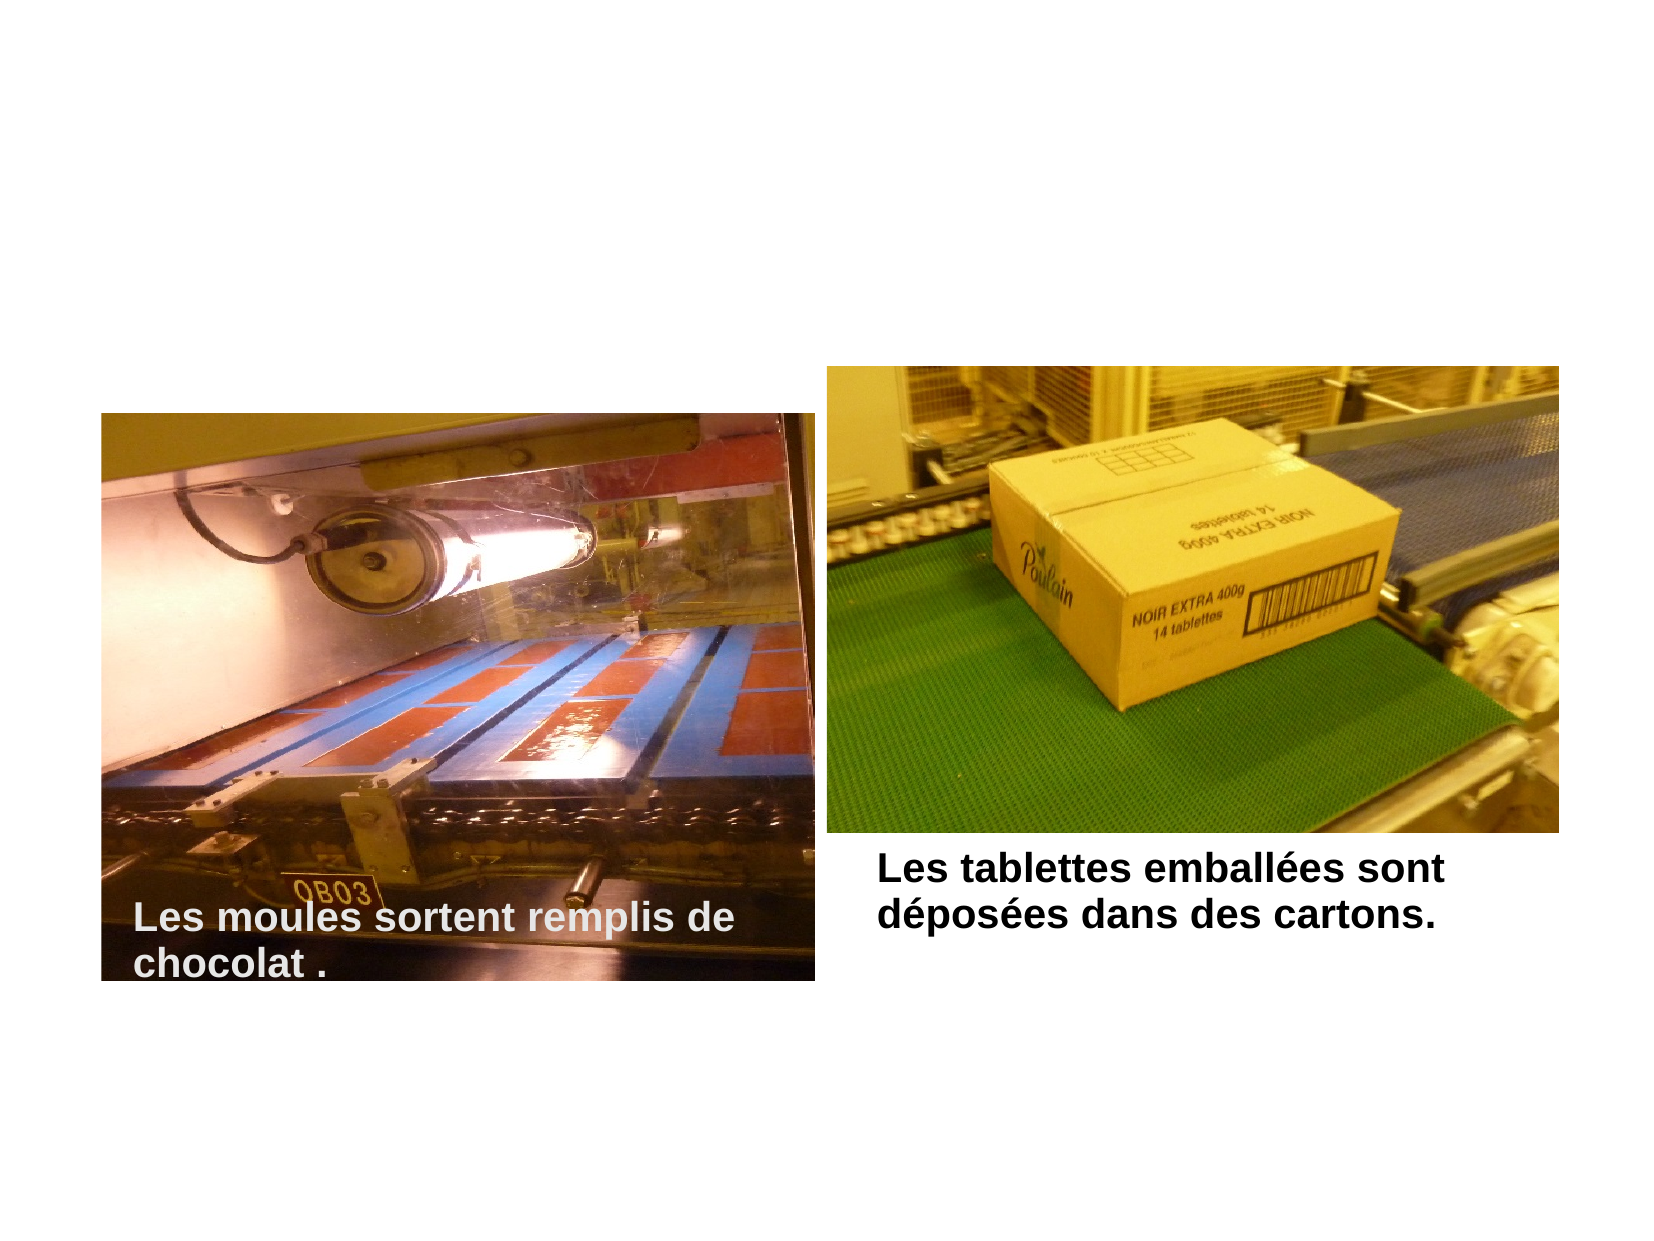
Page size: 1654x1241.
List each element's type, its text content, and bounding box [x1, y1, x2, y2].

text_box Les tablettes emballées sont déposées dans des cartons. [862, 837, 1560, 945]
picture [826, 366, 1559, 833]
picture [101, 413, 815, 981]
text_box Les moules sortent remplis de chocolat . [118, 885, 780, 994]
